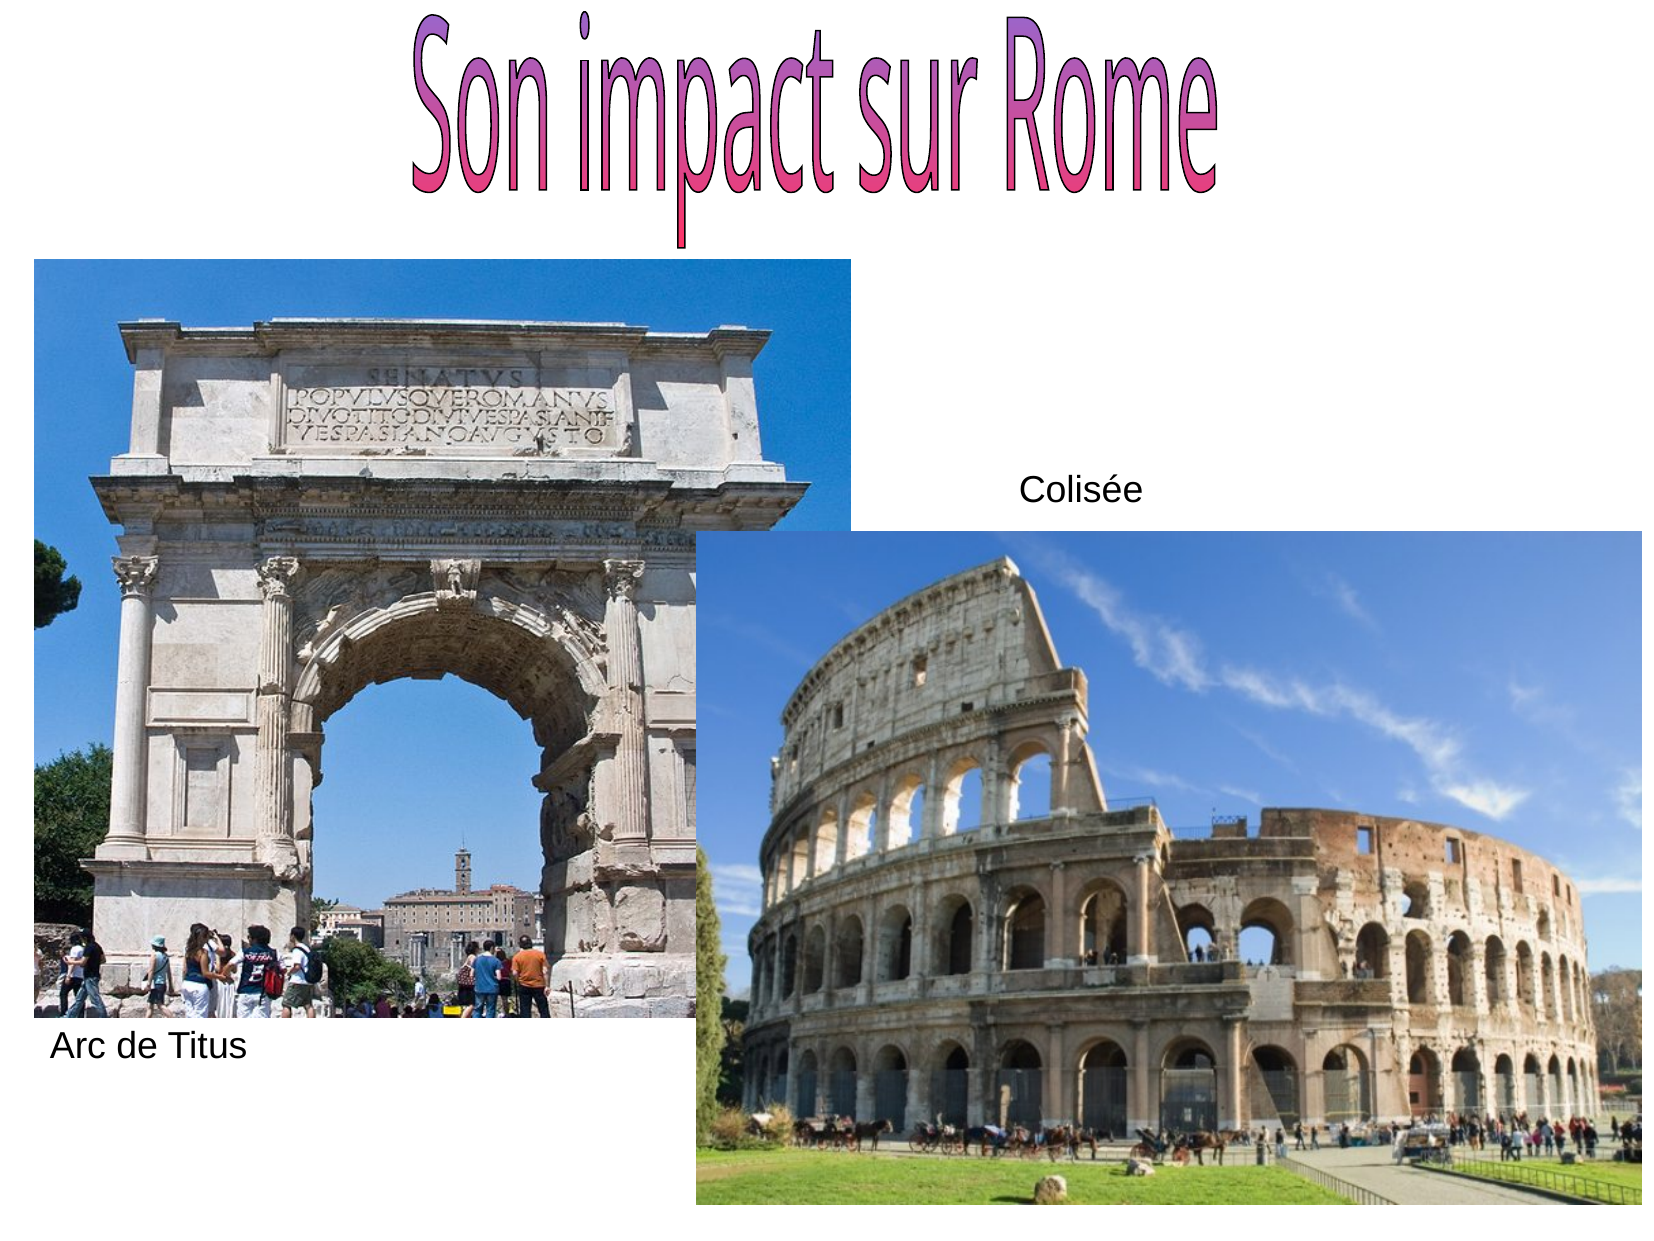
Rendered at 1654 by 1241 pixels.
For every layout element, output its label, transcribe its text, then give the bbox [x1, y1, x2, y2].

text_box Son impact sur Rome [806, 30, 833, 193]
text_box Son impact sur Rome [413, 14, 450, 193]
text_box Son impact sur Rome [951, 57, 978, 190]
text_box Son impact sur Rome [509, 57, 547, 190]
picture [34, 259, 1642, 1205]
text_box Son impact sur Rome [602, 57, 665, 190]
text_box Son impact sur Rome [901, 60, 938, 193]
text_box Son impact sur Rome [770, 57, 803, 193]
text_box Arc de Titus [34, 1017, 615, 1075]
text_box Son impact sur Rome [581, 60, 589, 190]
text_box Son impact sur Rome [859, 57, 892, 193]
text_box Son impact sur Rome [1007, 17, 1049, 190]
text_box Son impact sur Rome [724, 58, 760, 193]
text_box Son impact sur Rome [677, 57, 717, 248]
text_box Son impact sur Rome [1179, 57, 1217, 193]
text_box Son impact sur Rome [1105, 57, 1169, 190]
text_box Colisée [1003, 460, 1571, 518]
text_box Son impact sur Rome [1054, 57, 1095, 193]
text_box Son impact sur Rome [458, 57, 499, 193]
